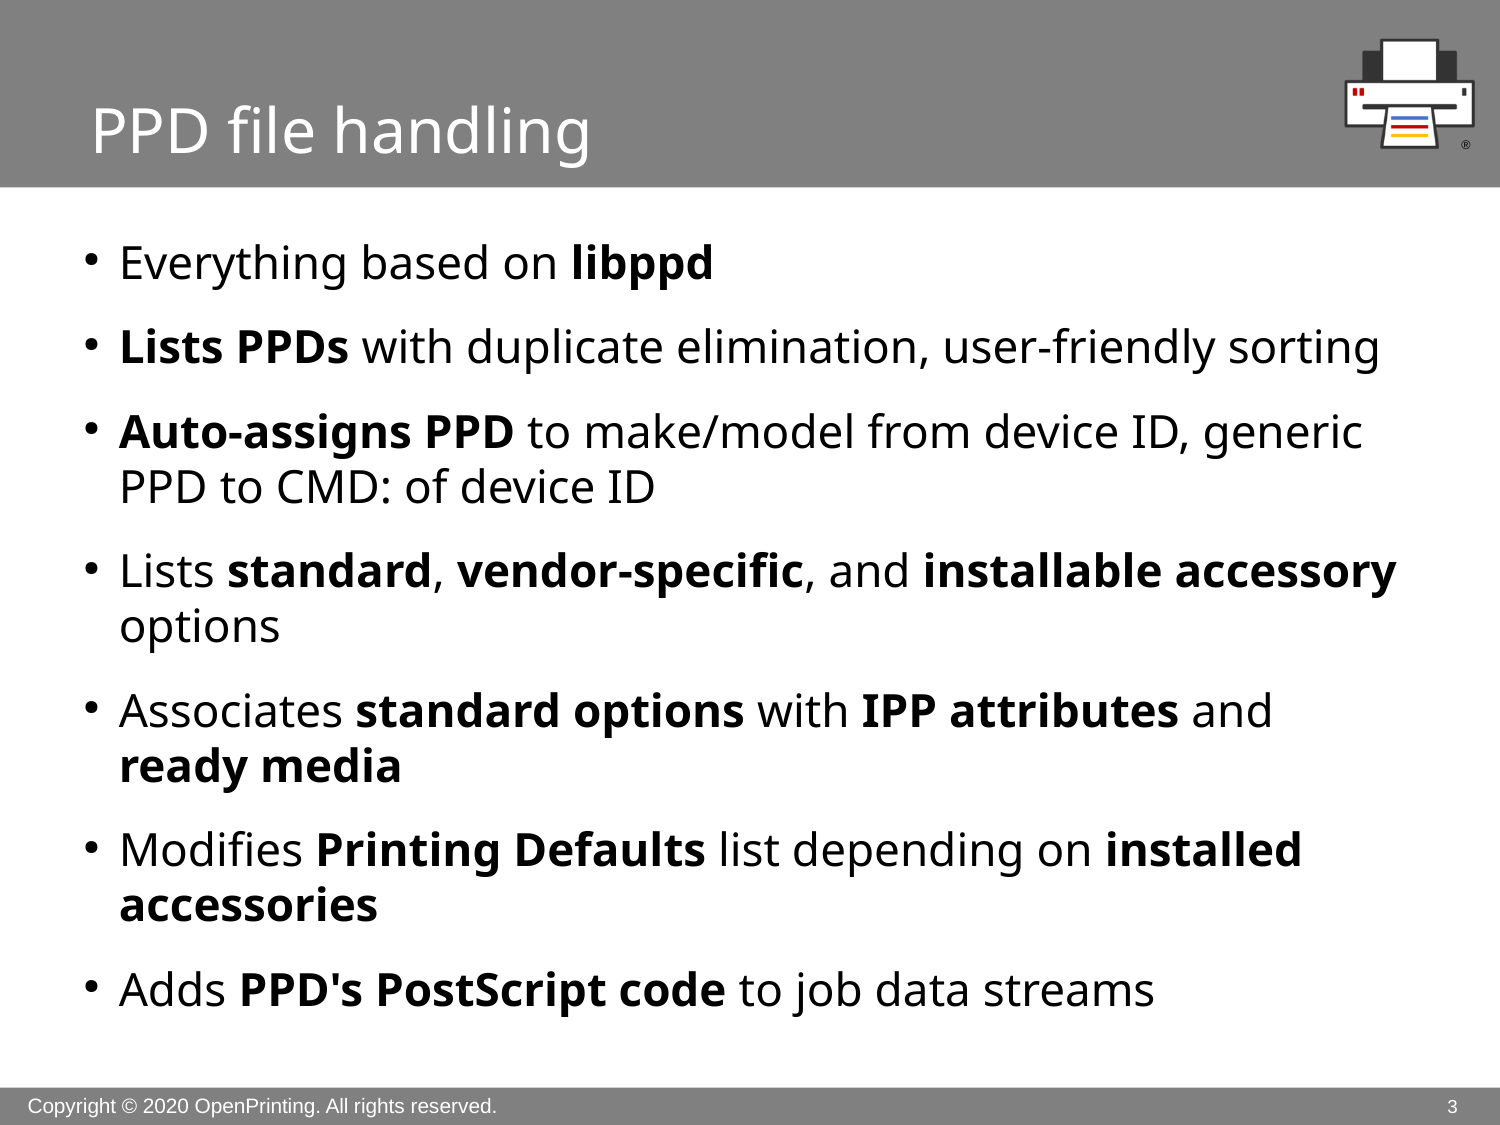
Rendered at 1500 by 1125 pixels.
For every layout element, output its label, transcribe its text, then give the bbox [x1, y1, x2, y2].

title PPD file handling [75, 7, 1317, 175]
list Everything based on libppd Lists PPDs with duplicate elimination, user-friendly sorting Auto-assigns PPD to make/model from device ID, generic PPD to CMD: of device ID Lists standard, vendor-specific, and installable accessory options Associates standard options with IPP attributes and ready media Modifies Printing Defaults list depending on installed accessories Adds PPD's PostScript code to job data streams [75, 224, 1425, 1067]
picture [1339, 33, 1480, 154]
slide_number <number> [1405, 1087, 1500, 1125]
